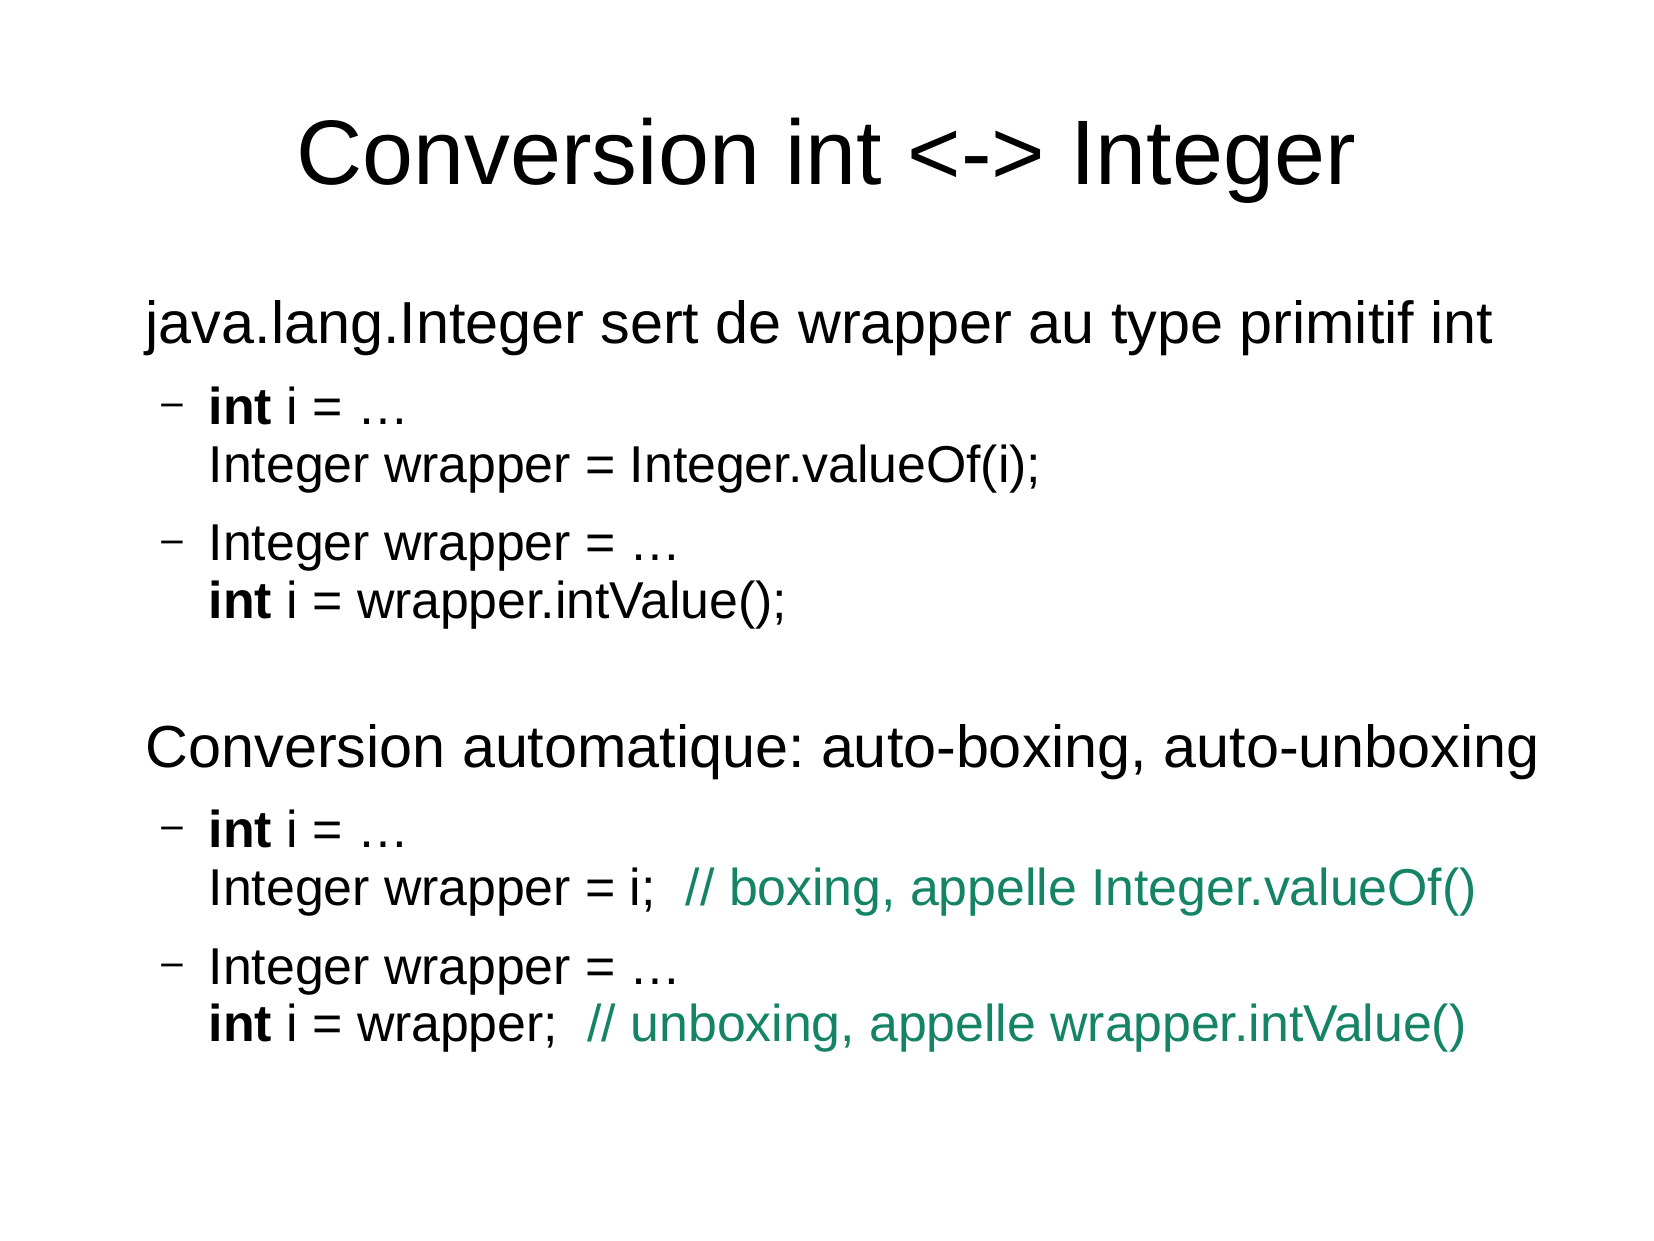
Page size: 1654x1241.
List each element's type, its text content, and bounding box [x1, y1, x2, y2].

list java.lang.Integer sert de wrapper au type primitif int int i = … Integer wrapper = Integer.valueOf(i); Integer wrapper = … int i = wrapper.intValue(); Conversion automatique: auto-boxing, auto-unboxing int i = … Integer wrapper = i; // boxing, appelle Integer.valueOf() Integer wrapper = … int i = wrapper; // unboxing, appelle wrapper.intValue() [82, 290, 1571, 1111]
title Conversion int <-> Integer [82, 49, 1571, 257]
